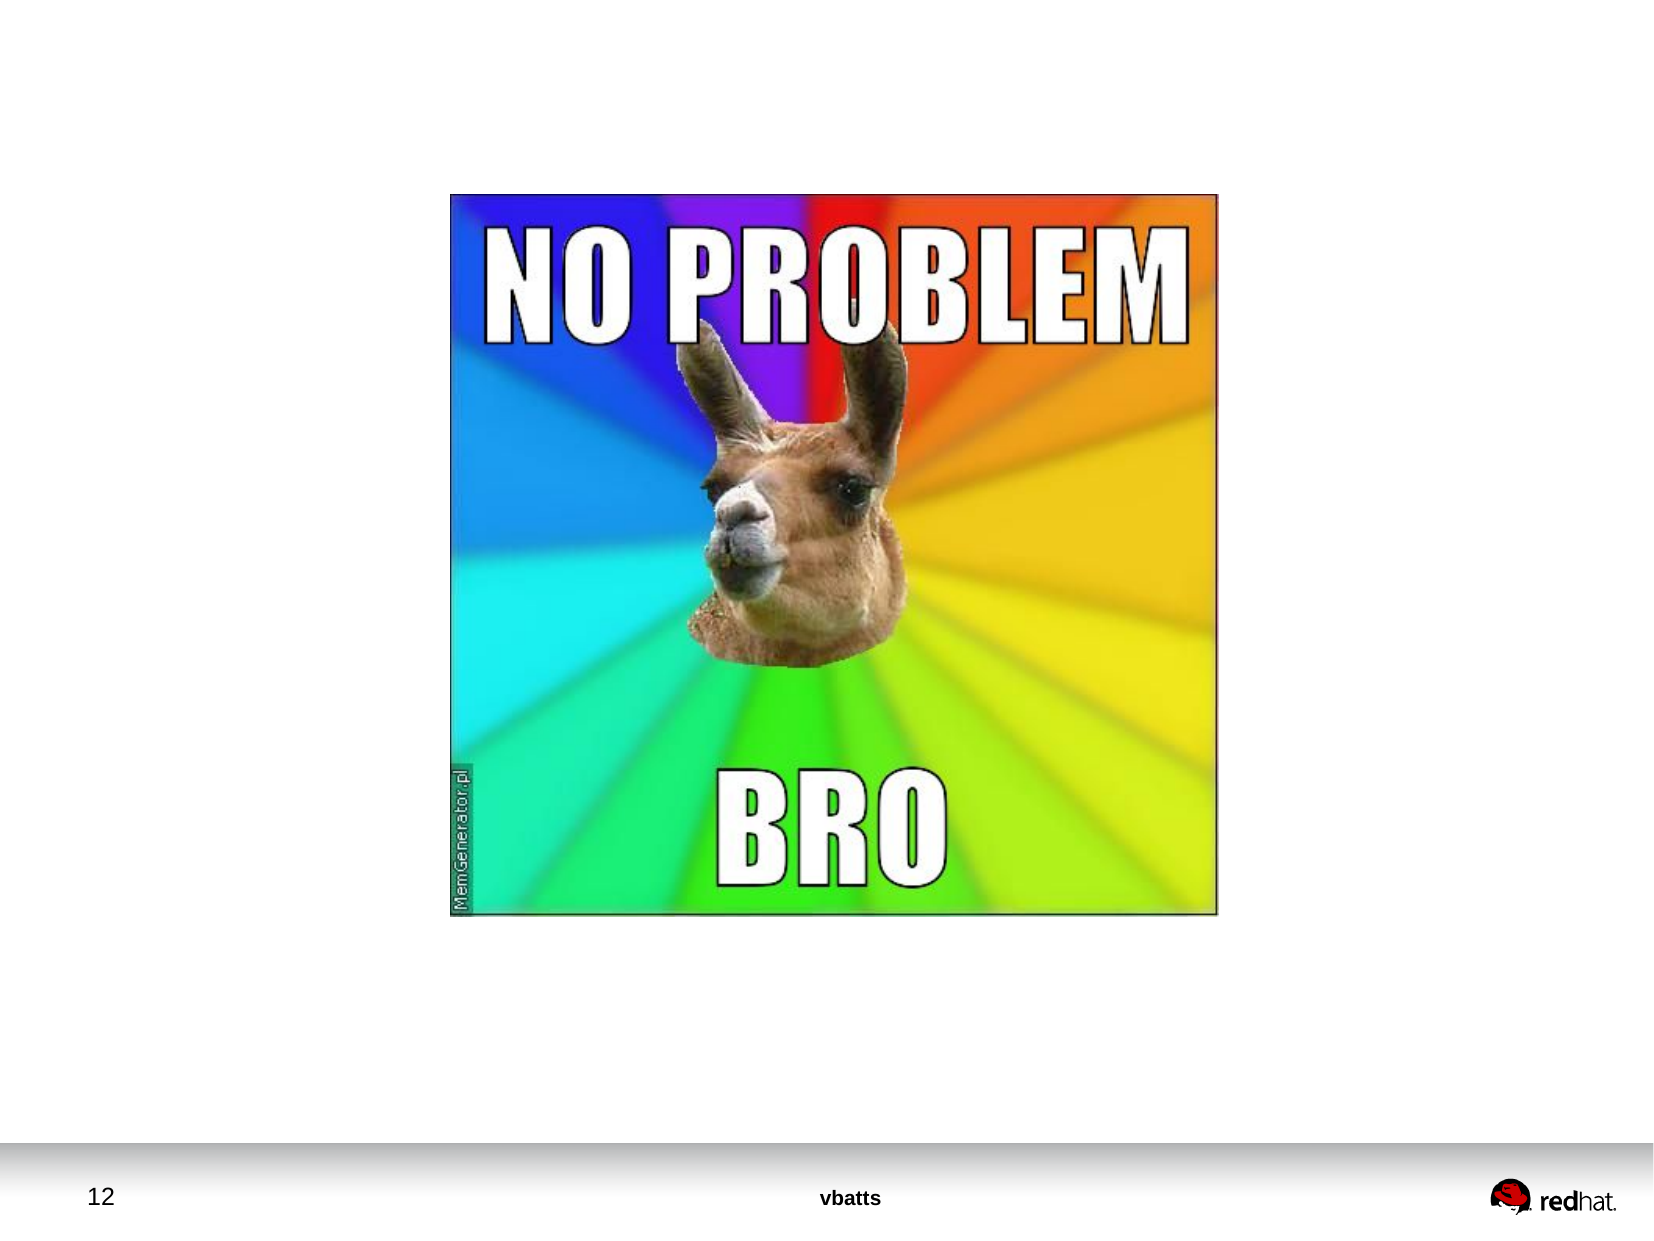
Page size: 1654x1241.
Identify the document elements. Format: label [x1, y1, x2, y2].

picture [450, 194, 1219, 917]
picture [0, 1143, 1654, 1241]
